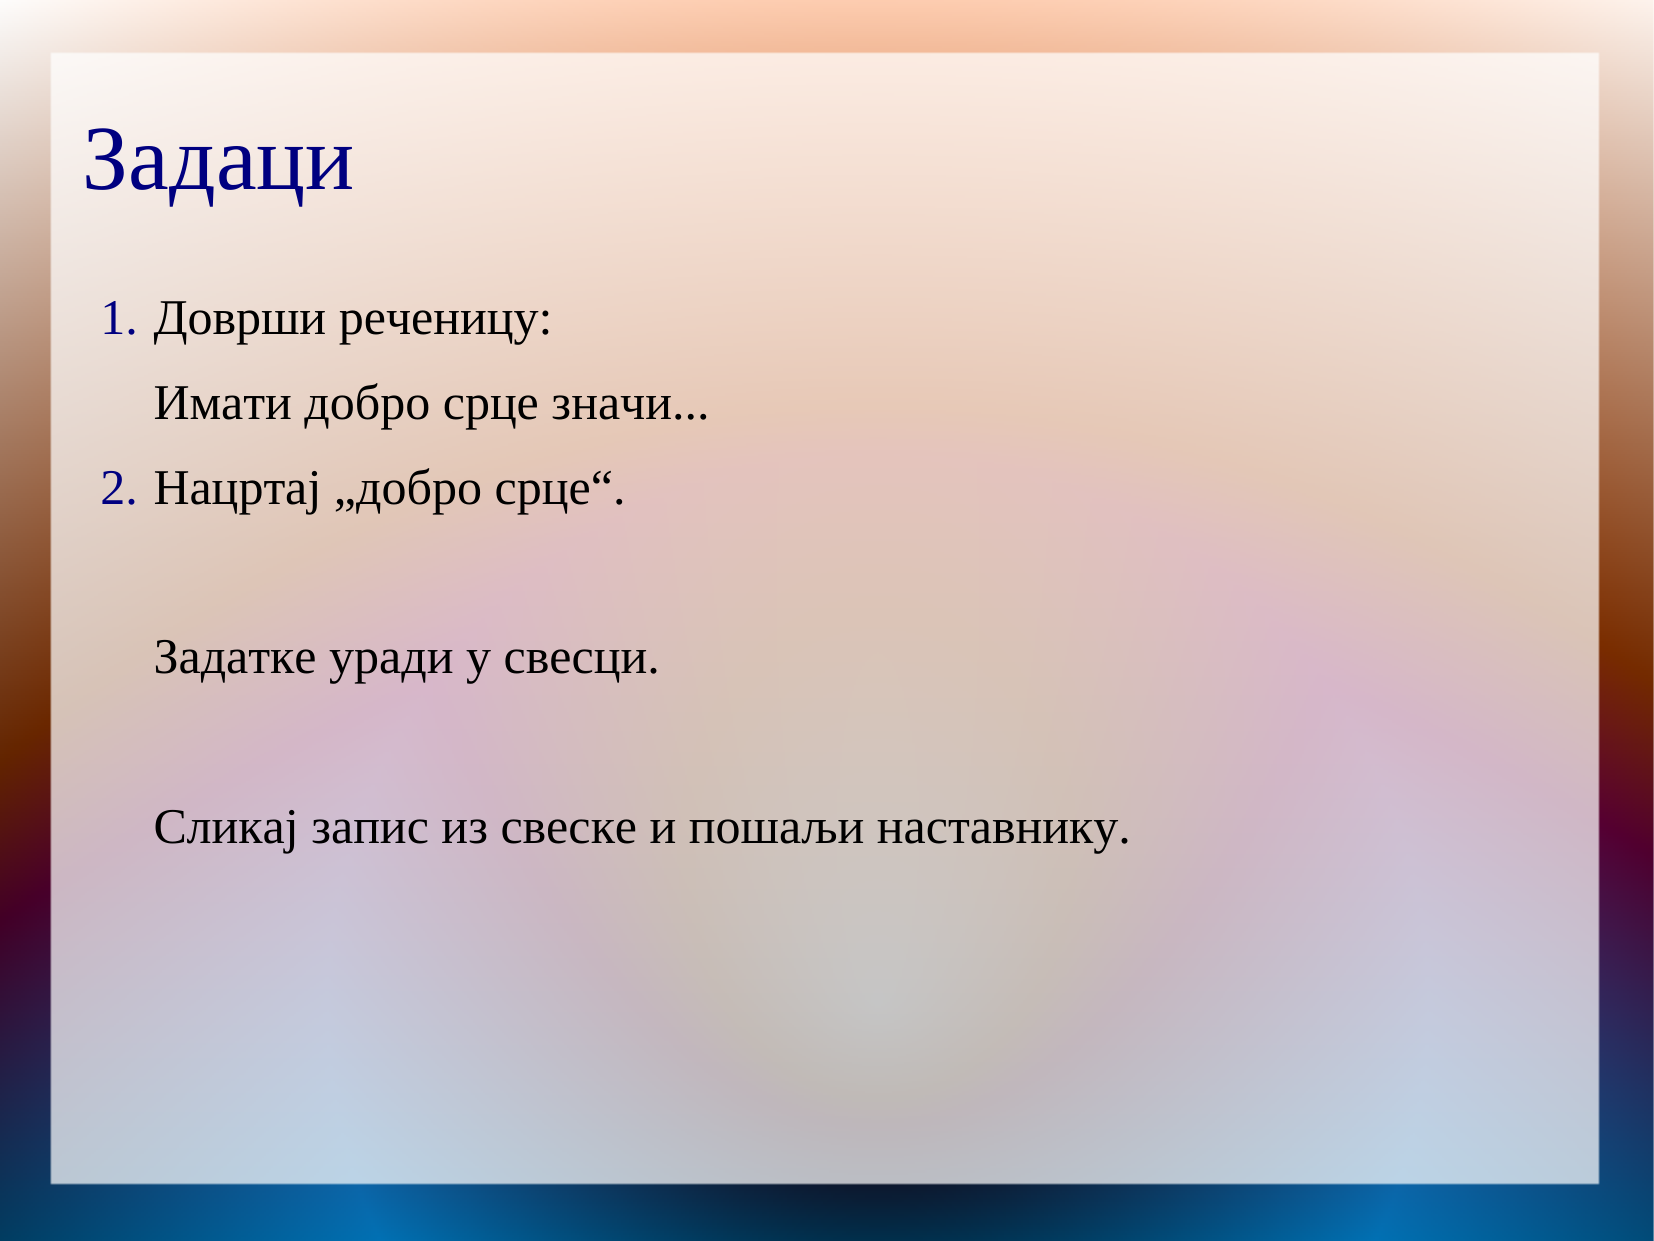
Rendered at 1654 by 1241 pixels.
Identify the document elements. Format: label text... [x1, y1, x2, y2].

list Доврши реченицу: Имати добро срце значи... Нацртај „добро срце“. Задатке уради у свесци. Сликај запис из свеске и пошаљи наставнику. [82, 290, 1571, 1034]
title Задаци [82, 55, 1571, 263]
picture [0, 0, 1654, 1241]
